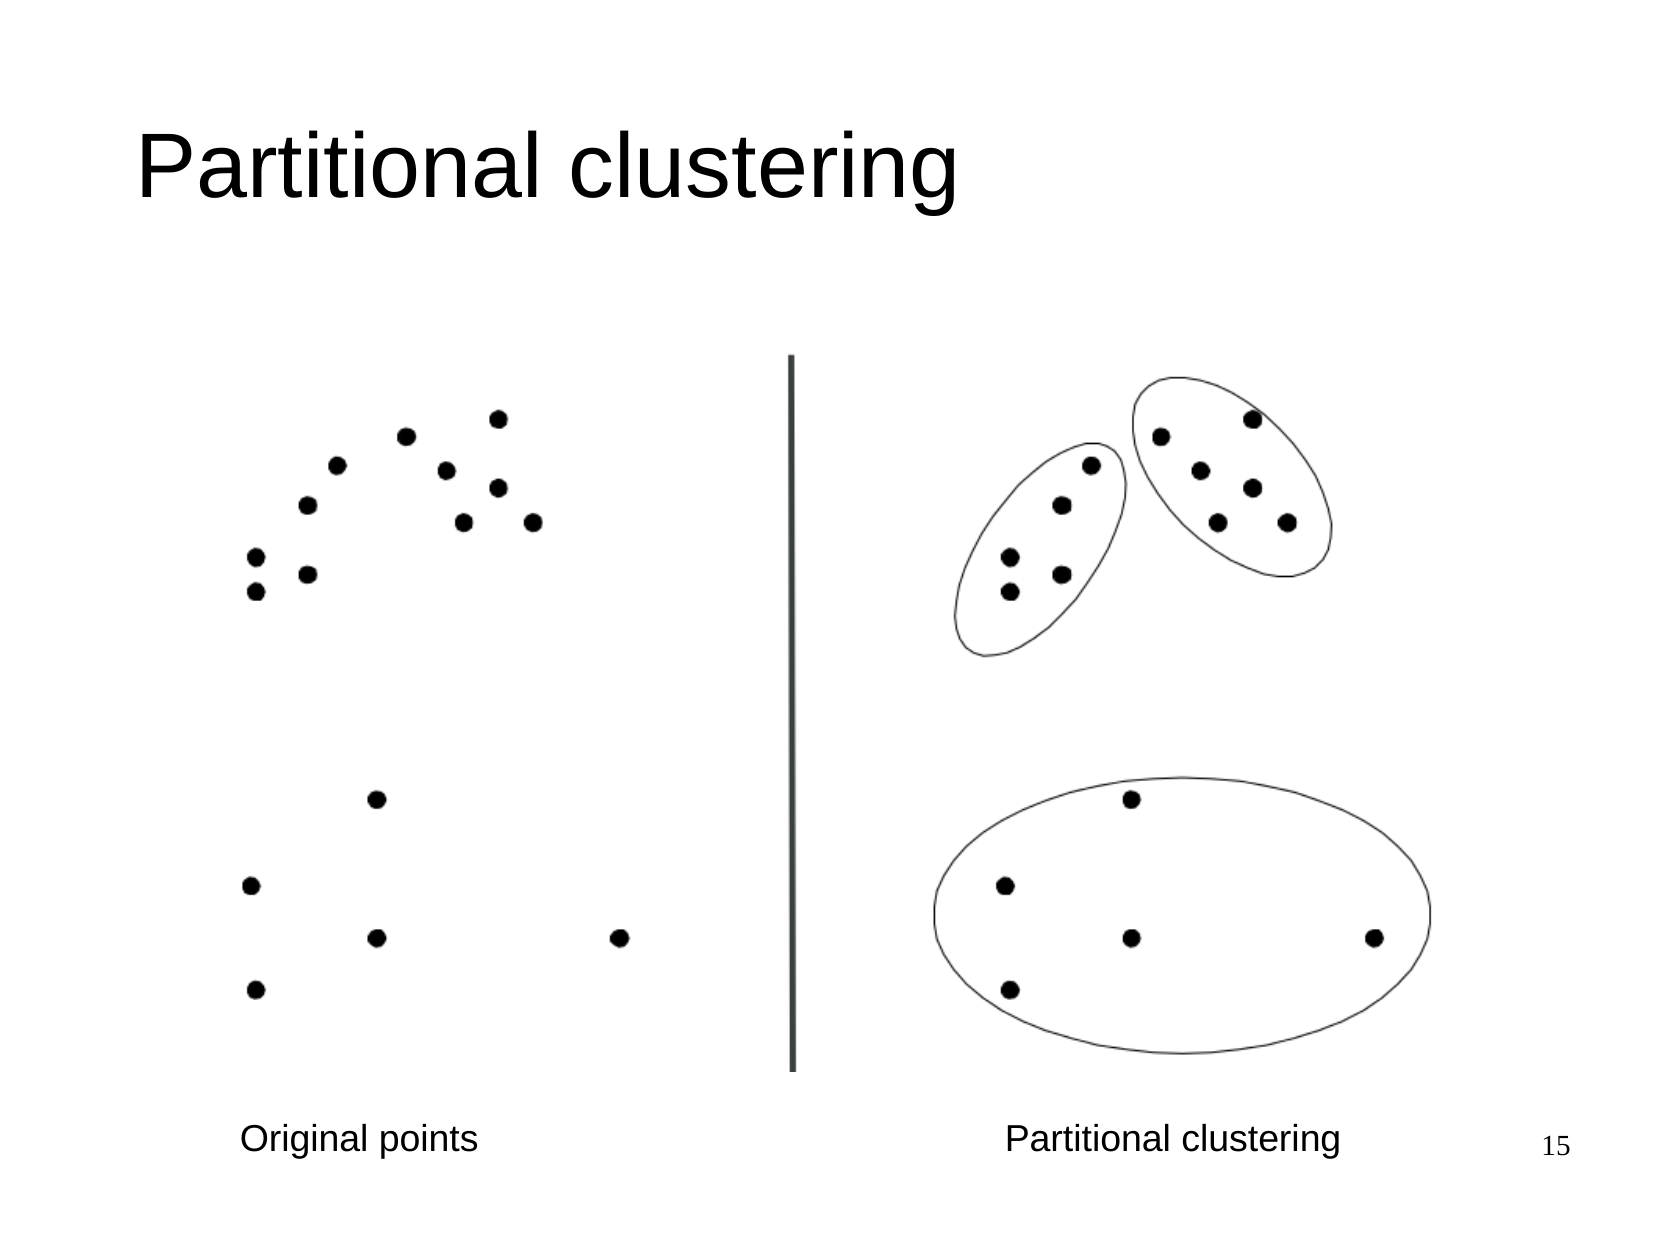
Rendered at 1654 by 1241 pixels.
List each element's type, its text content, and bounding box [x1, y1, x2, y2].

text_box Partitional clustering [990, 1110, 1357, 1167]
title Partitional clustering [129, 100, 1525, 336]
text_box Original points [225, 1110, 494, 1167]
picture [177, 335, 1525, 1072]
